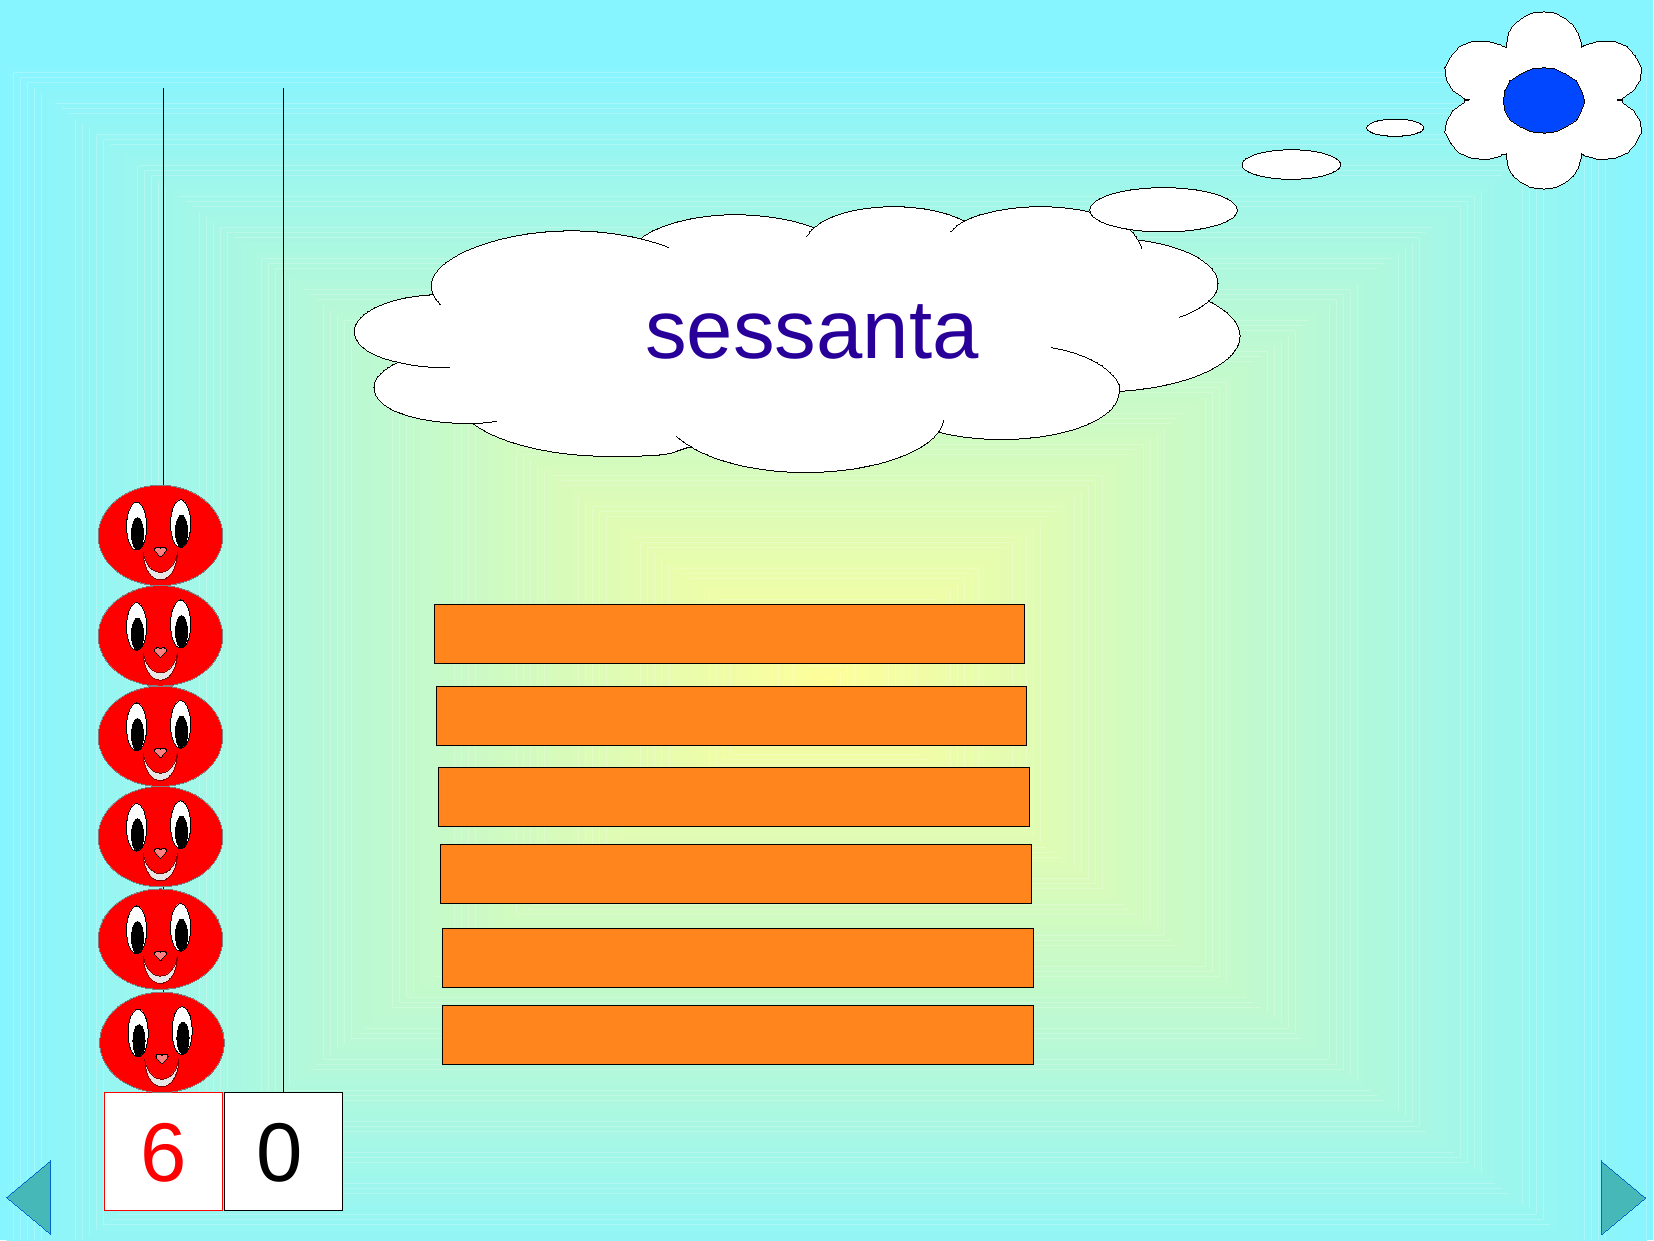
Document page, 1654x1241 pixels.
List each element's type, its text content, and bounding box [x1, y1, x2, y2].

text_box [6, 1160, 51, 1235]
text_box [442, 928, 1034, 988]
text_box [442, 1005, 1034, 1065]
text_box [438, 767, 1030, 827]
text_box sessanta [531, 276, 1093, 384]
text_box [224, 1092, 343, 1098]
text_box [354, 187, 1241, 473]
text_box [1366, 119, 1424, 137]
text_box [440, 844, 1032, 904]
text_box [1601, 1160, 1646, 1235]
text_box [434, 604, 1025, 664]
text_box 6 0 [88, 1098, 355, 1207]
text_box [98, 888, 223, 990]
text_box [98, 485, 223, 887]
text_box [224, 1207, 343, 1211]
text_box [104, 1207, 223, 1211]
text_box [436, 686, 1027, 746]
text_box [1242, 149, 1341, 180]
text_box [1444, 11, 1642, 190]
text_box [99, 992, 225, 1098]
